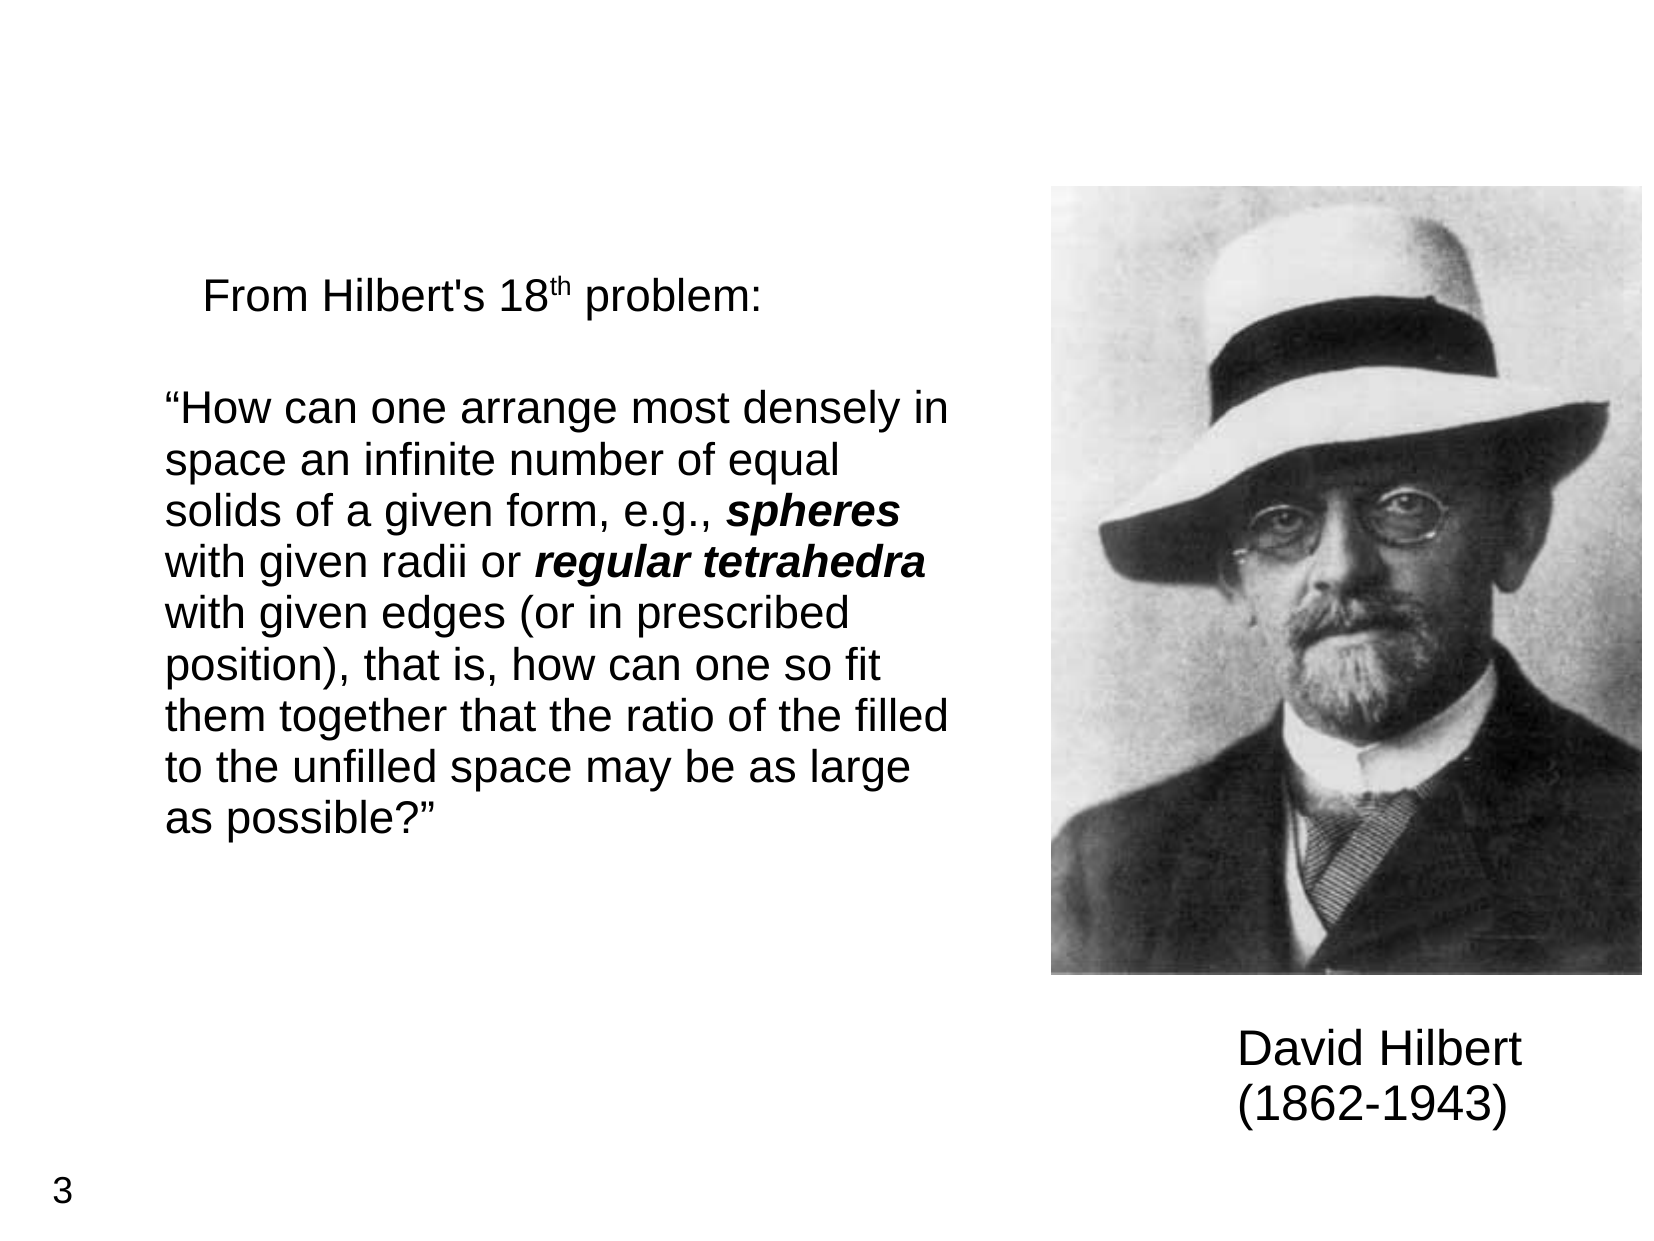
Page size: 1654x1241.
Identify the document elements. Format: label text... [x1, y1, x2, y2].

text_box “How can one arrange most densely in space an infinite number of equal solids of a given form, e.g., spheres with given radii or regular tetrahedra with given edges (or in prescribed position), that is, how can one so fit them together that the ratio of the filled to the unfilled space may be as large as possible?” [150, 375, 976, 863]
text_box David Hilbert (1862-1943) [1222, 1012, 1538, 1139]
picture [1051, 186, 1642, 976]
text_box From Hilbert's 18th problem: [187, 262, 778, 376]
text_box 3 [37, 1162, 88, 1220]
